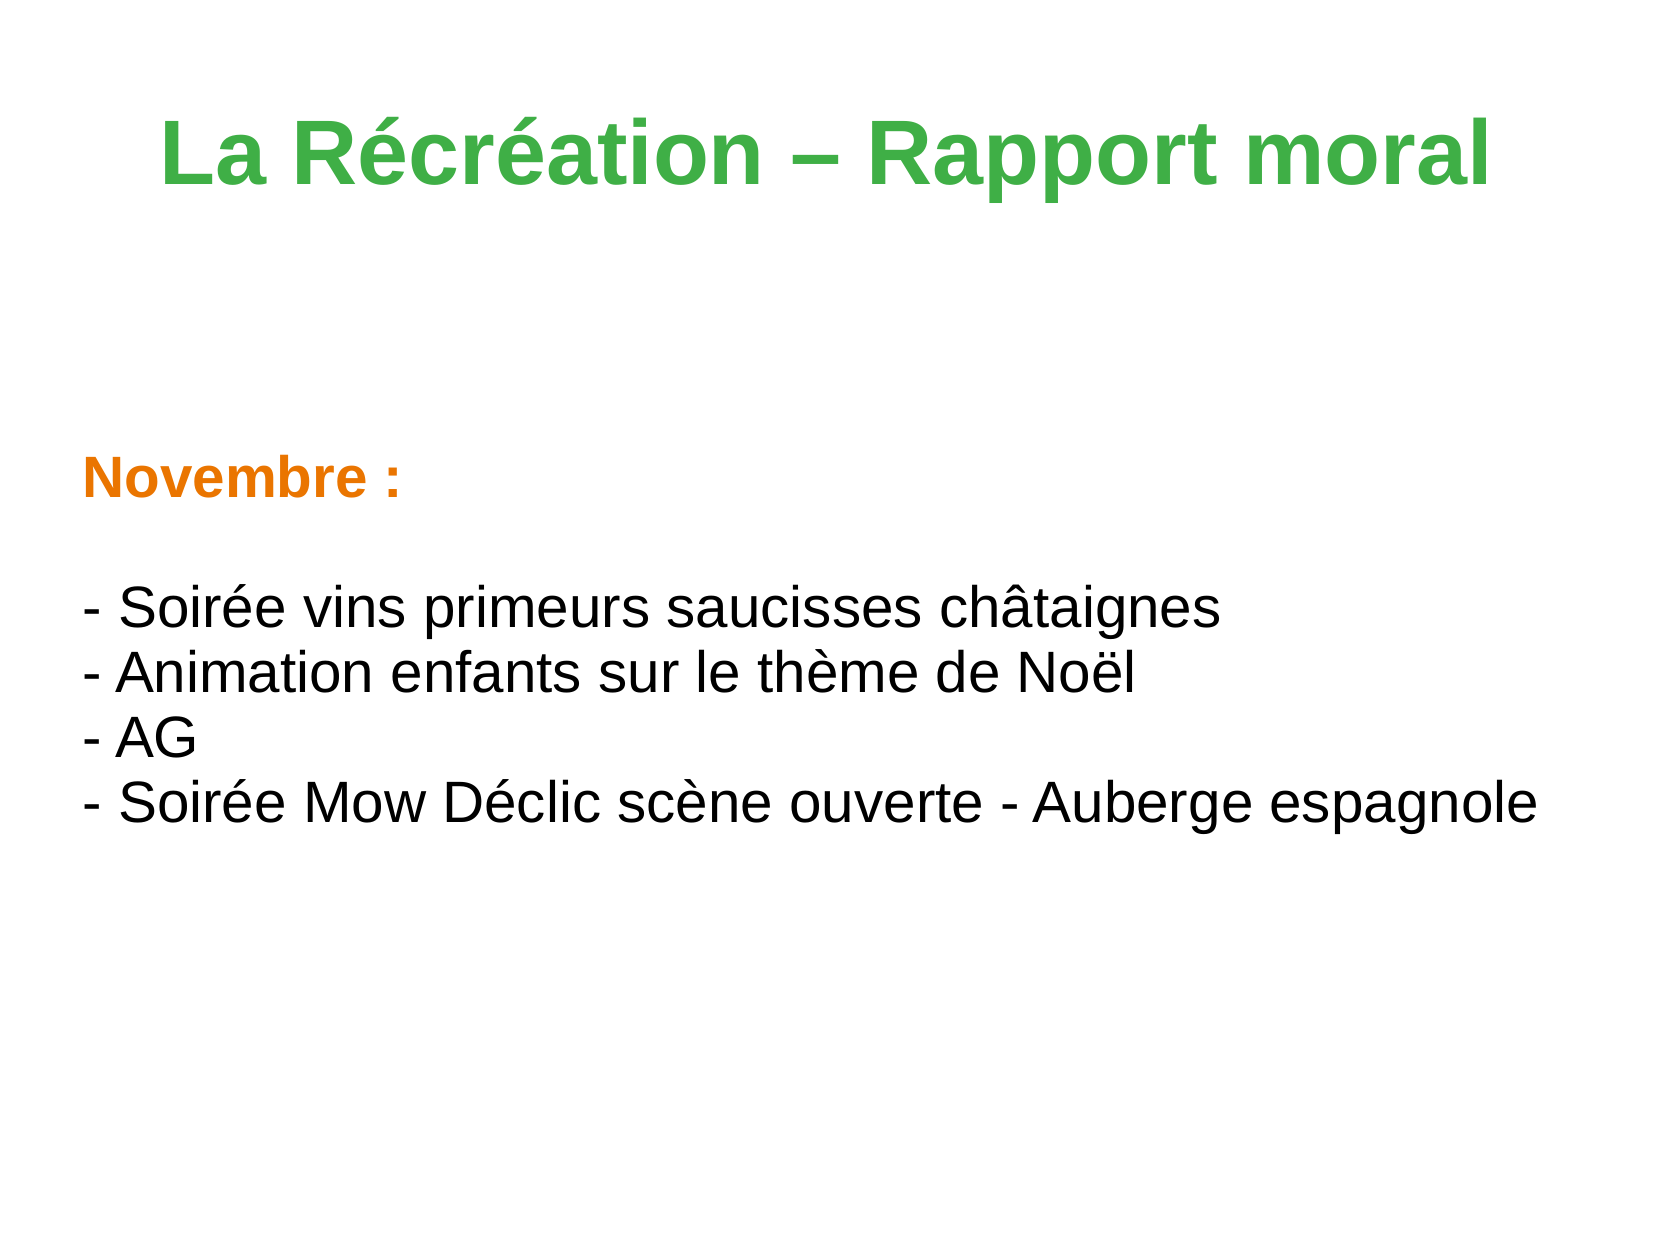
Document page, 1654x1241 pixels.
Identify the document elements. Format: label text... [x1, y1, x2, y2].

title La Récréation – Rapport moral [82, 49, 1571, 257]
subtitle Novembre : - Soirée vins primeurs saucisses châtaignes - Animation enfants sur le thème de Noël - AG - Soirée Mow Déclic scène ouverte - Auberge espagnole [82, 268, 1571, 1087]
